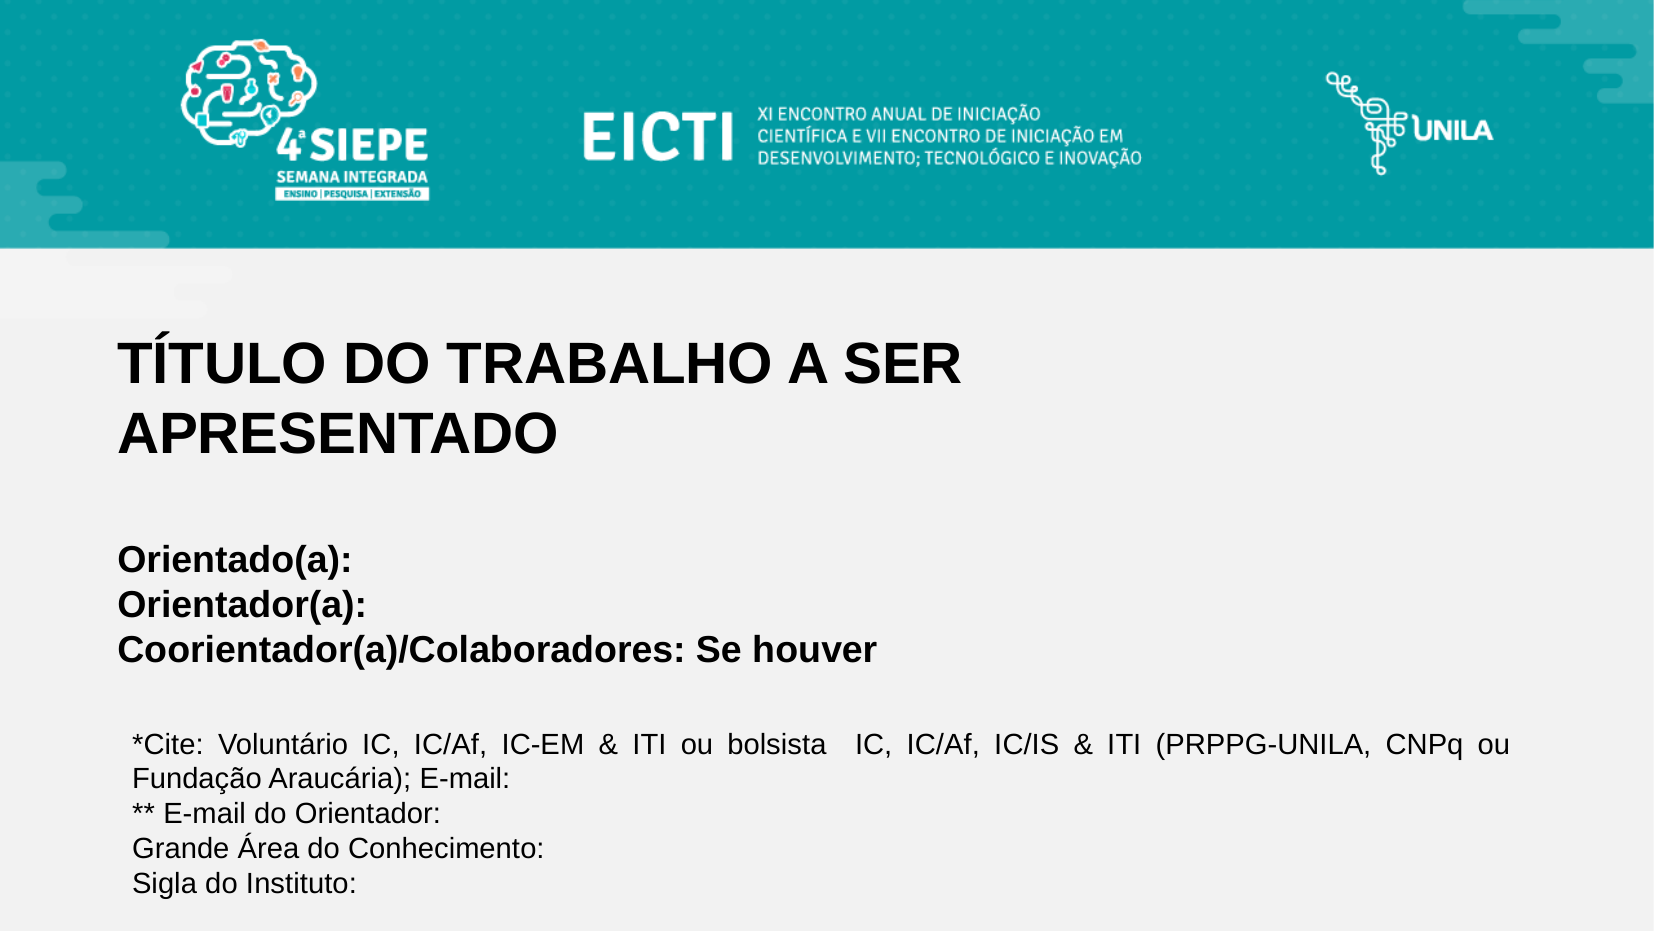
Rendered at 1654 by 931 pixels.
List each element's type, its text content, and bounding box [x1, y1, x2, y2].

picture [0, 0, 1654, 931]
text_box TÍTULO DO TRABALHO A SER APRESENTADO [117, 271, 1393, 520]
text_box Orientado(a): Orientador(a): Coorientador(a)/Colaboradores: Se houver [117, 525, 1393, 681]
text_box *Cite: Voluntário IC, IC/Af, IC-EM & ITI ou bolsista IC, IC/Af, IC/IS & ITI (PRPPG-UNILA, CNPq ou Fundação Araucária); E-mail: ** E-mail do Orientador: Grande Área do Conhecimento: Sigla do Instituto: [117, 717, 1527, 918]
